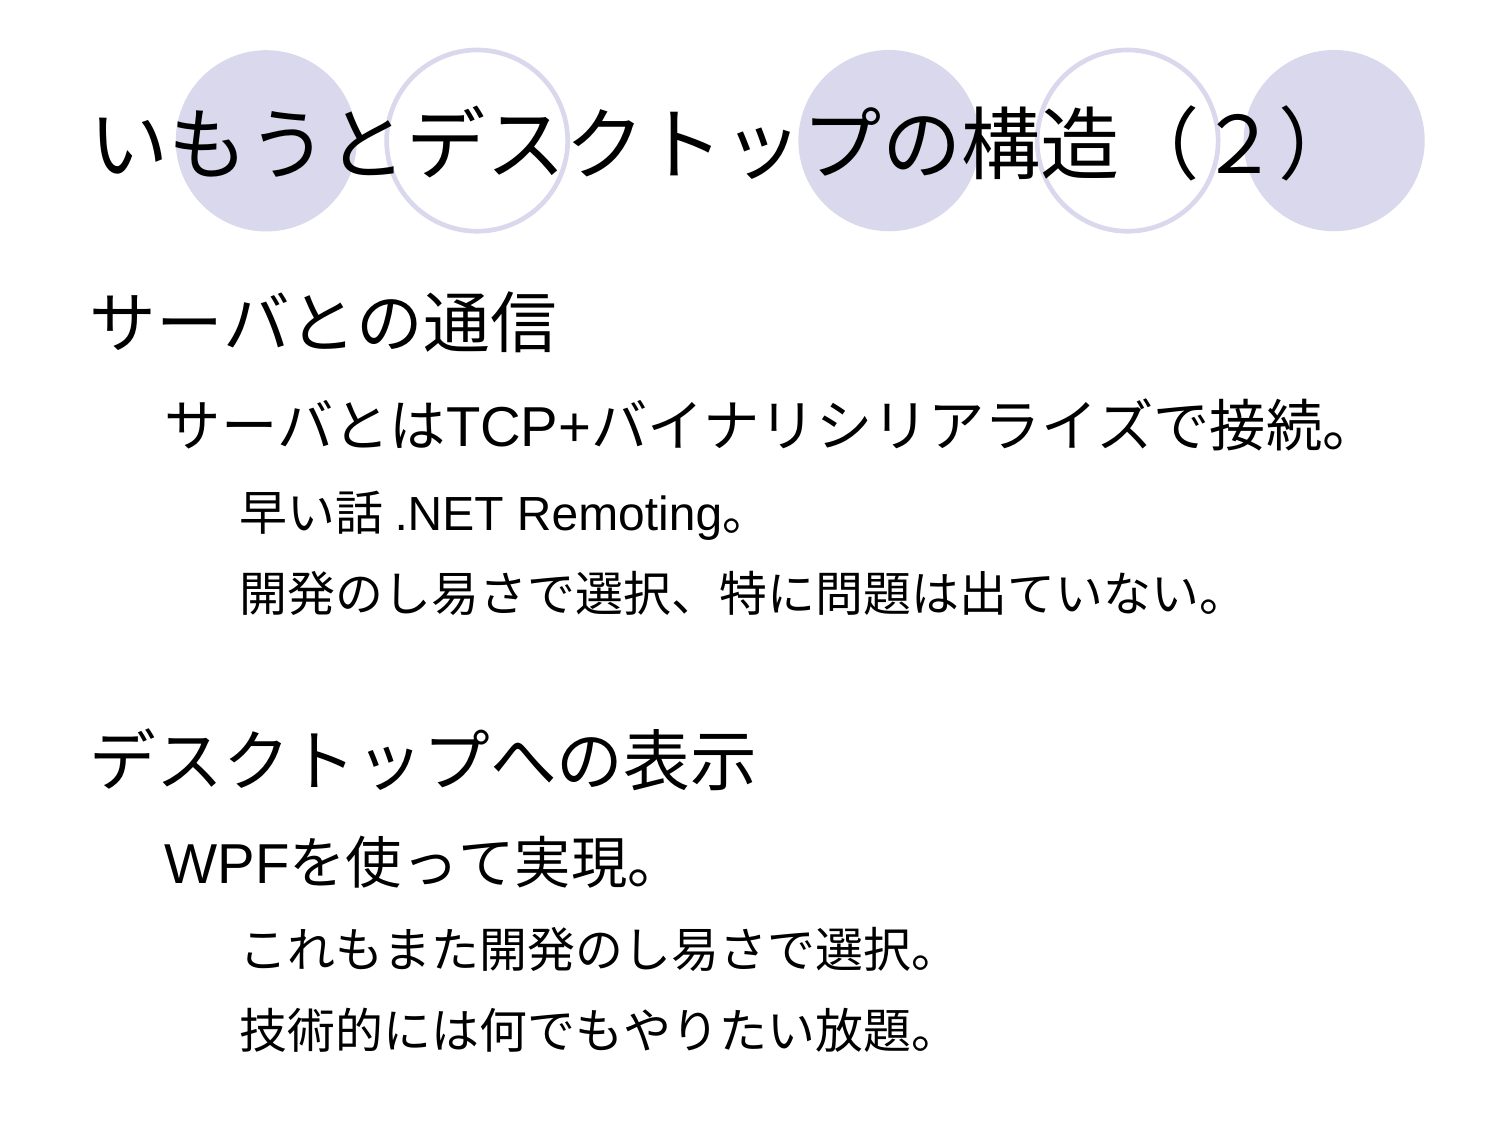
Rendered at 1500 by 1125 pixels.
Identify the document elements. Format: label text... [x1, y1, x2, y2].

title いもうとデスクトップの構造（２） [75, 45, 1426, 233]
list サーバとの通信 サーバとはTCP+バイナリシリアライズで接続。 早い話 .NET Remoting。 開発のし易さで選択、特に問題は出ていない。 デスクトップへの表示 WPFを使って実現。 これもまた開発のし易さで選択。 技術的には何でもやりたい放題。 [75, 262, 1426, 1041]
